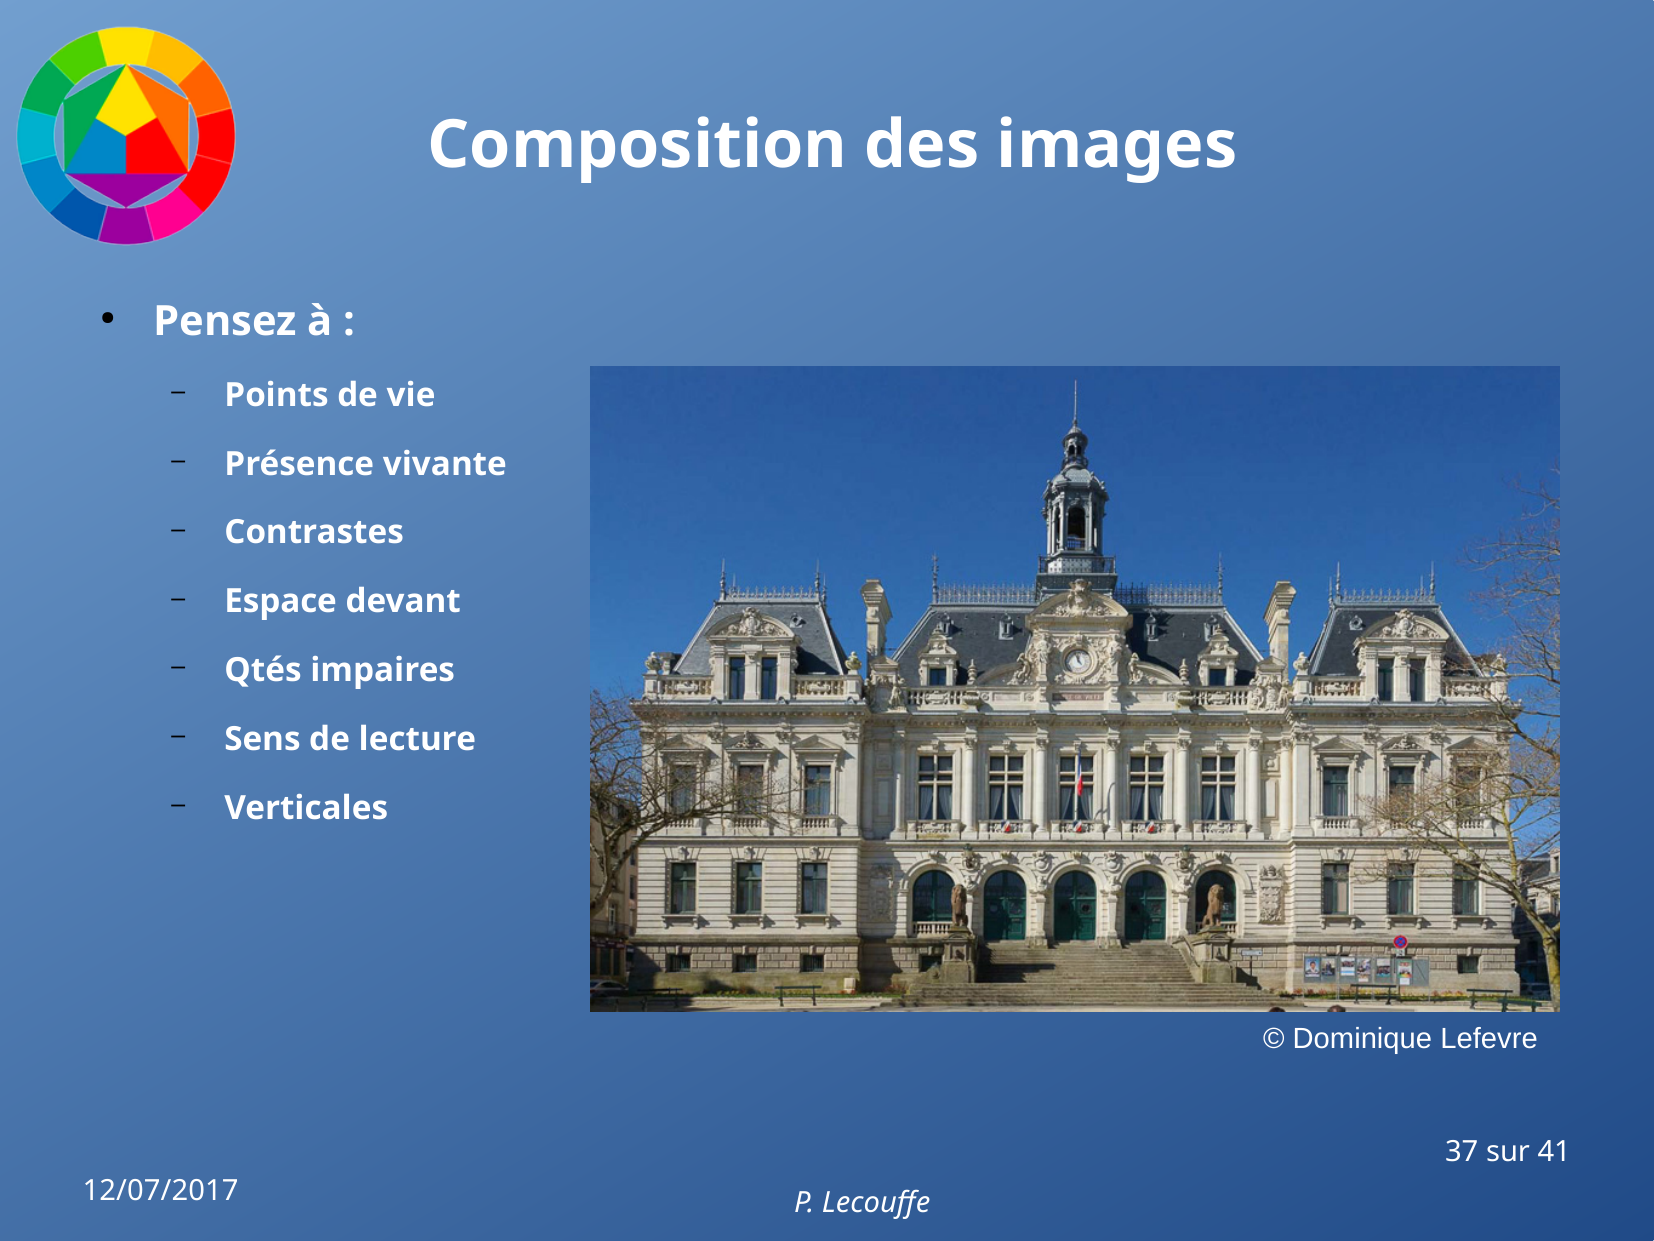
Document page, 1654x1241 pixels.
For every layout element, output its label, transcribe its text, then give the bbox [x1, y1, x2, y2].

picture [590, 366, 1560, 1012]
text_box © Dominique Lefevre [1240, 1015, 1562, 1063]
title Composition des images [236, 58, 1430, 225]
list Pensez à : Points de vie Présence vivante Contrastes Espace devant Qtés impaires Sens de lecture Verticales [82, 290, 1571, 1058]
picture [6, 22, 249, 252]
